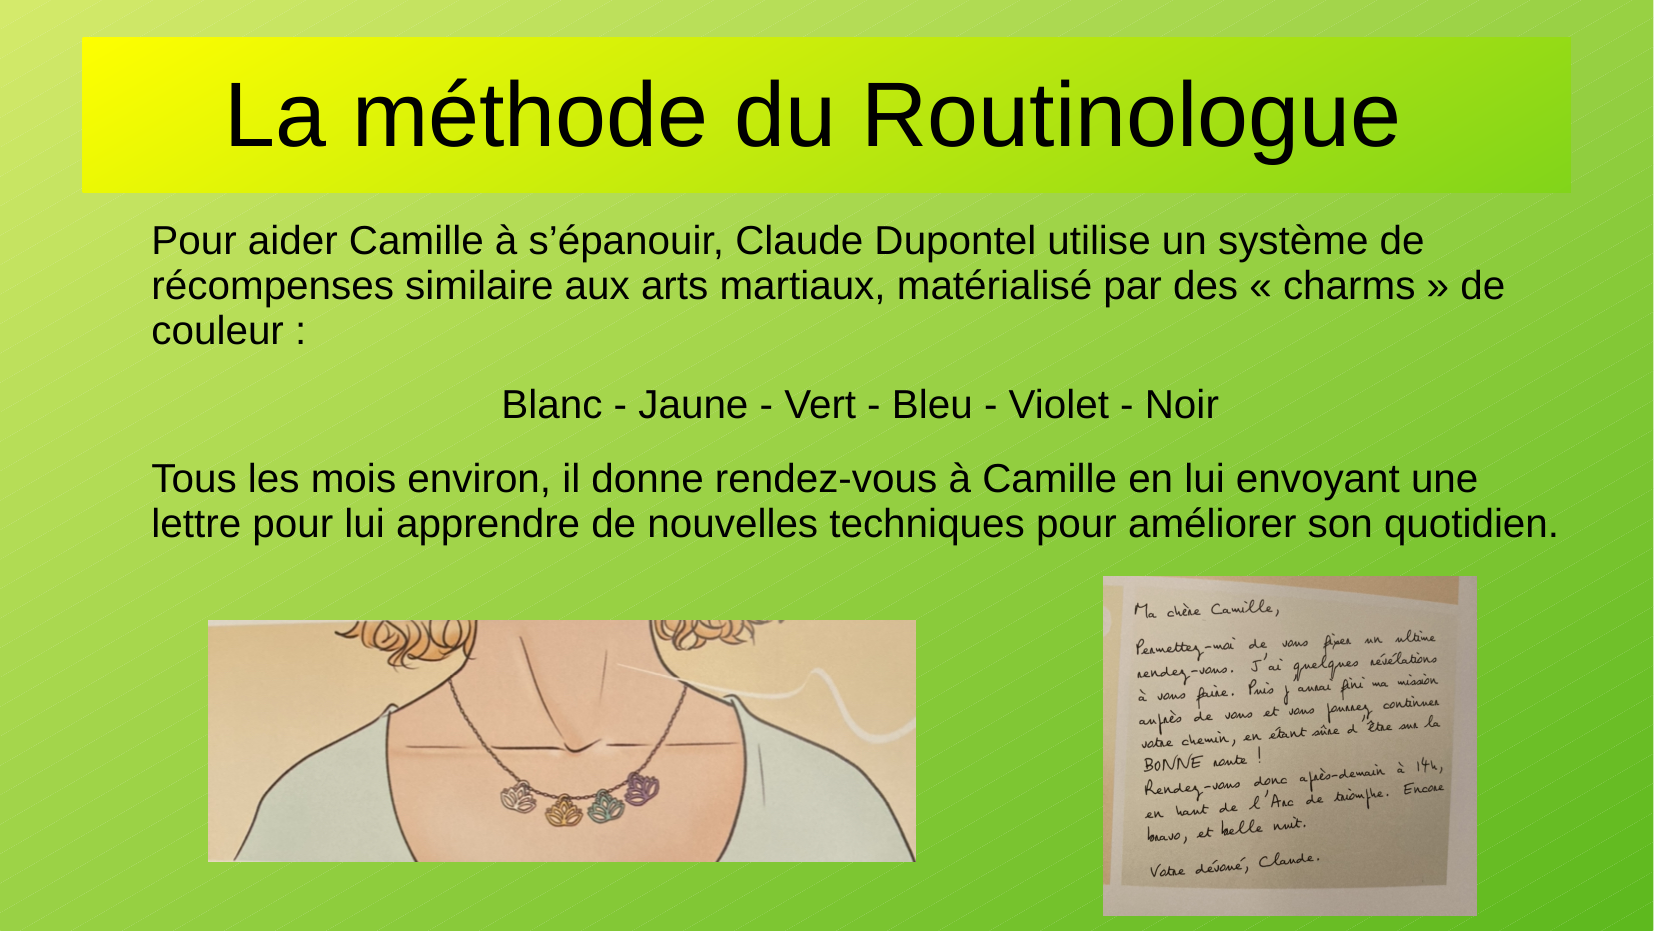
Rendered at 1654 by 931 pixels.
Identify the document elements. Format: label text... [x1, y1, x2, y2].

title La méthode du Routinologue [82, 37, 1571, 193]
picture [1103, 576, 1477, 916]
picture [208, 620, 916, 862]
list Pour aider Camille à s’épanouir, Claude Dupontel utilise un système de récompenses similaire aux arts martiaux, matérialisé par des « charms » de couleur : Blanc - Jaune - Vert - Bleu - Violet - Noir Tous les mois environ, il donne rendez-vous à Camille en lui envoyant une lettre pour lui apprendre de nouvelles techniques pour améliorer son quotidien. [82, 217, 1571, 562]
